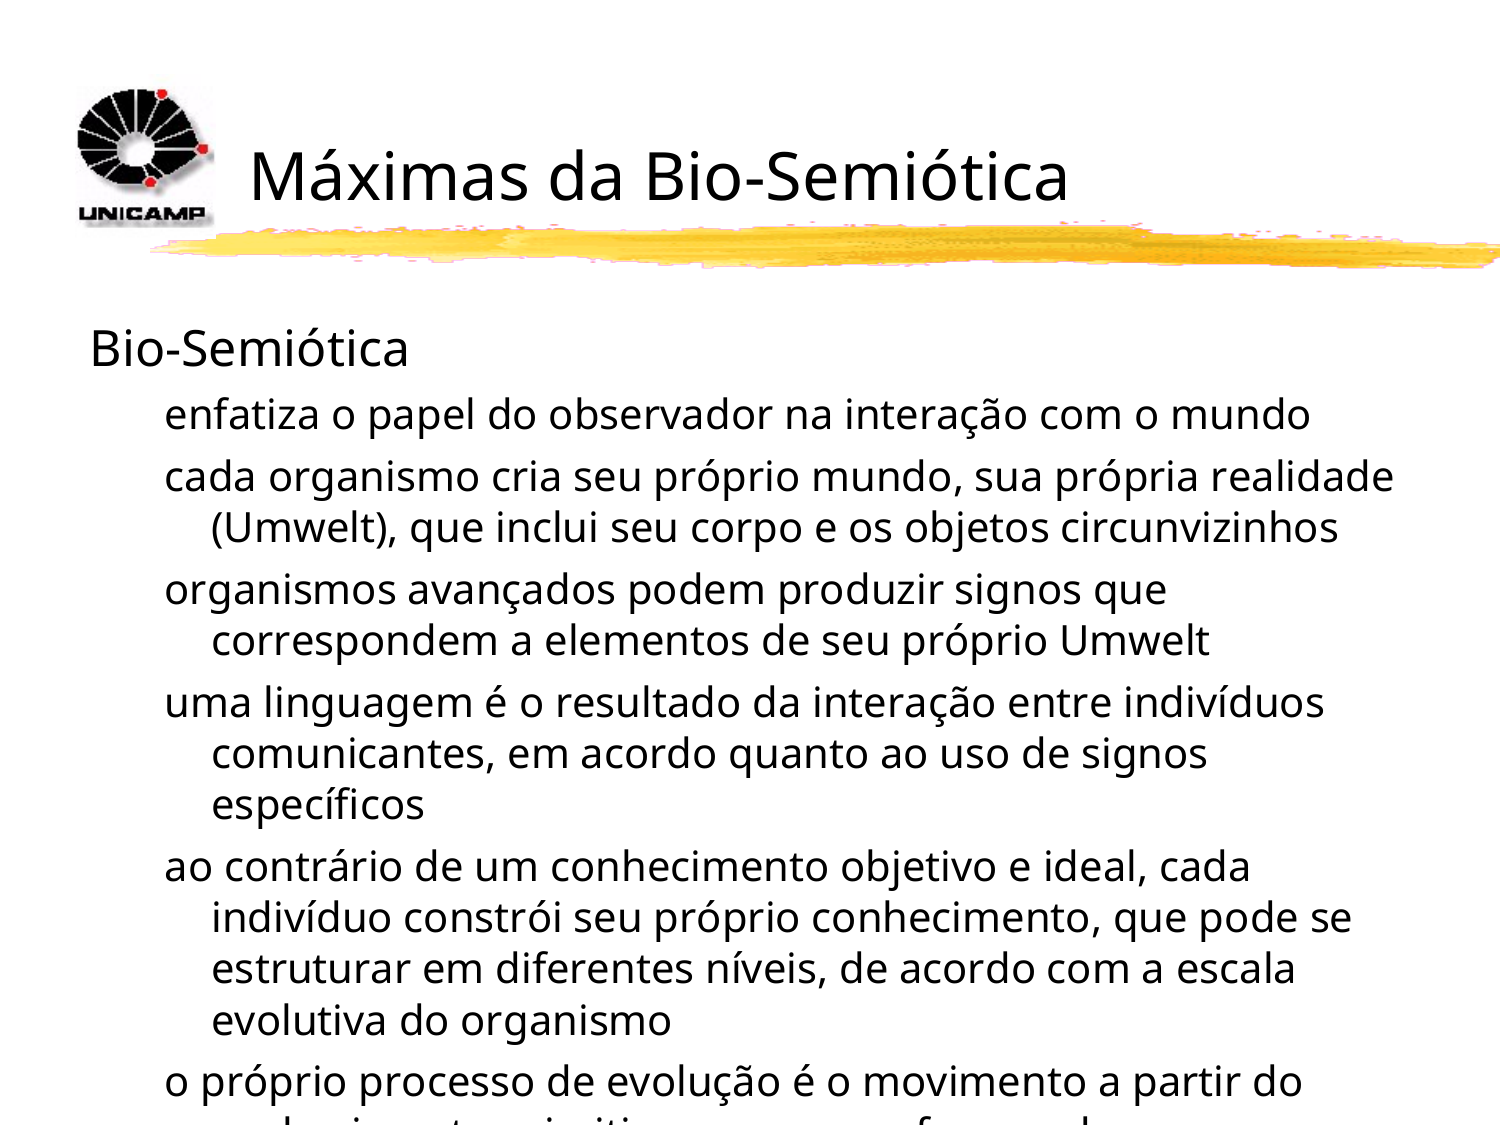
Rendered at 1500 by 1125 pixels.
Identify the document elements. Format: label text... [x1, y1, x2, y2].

title Máximas da Bio-Semiótica [233, 37, 1434, 225]
list Bio-Semiótica enfatiza o papel do observador na interação com o mundo cada organismo cria seu próprio mundo, sua própria realidade (Umwelt), que inclui seu corpo e os objetos circunvizinhos organismos avançados podem produzir signos que correspondem a elementos de seu próprio Umwelt uma linguagem é o resultado da interação entre indivíduos comunicantes, em acordo quanto ao uso de signos específicos ao contrário de um conhecimento objetivo e ideal, cada indivíduo constrói seu próprio conhecimento, que pode se estruturar em diferentes níveis, de acordo com a escala evolutiva do organismo o próprio processo de evolução é o movimento a partir do conhecimento primitivo para novas formas de conhecimento [74, 309, 1417, 1027]
picture [75, 74, 1500, 279]
